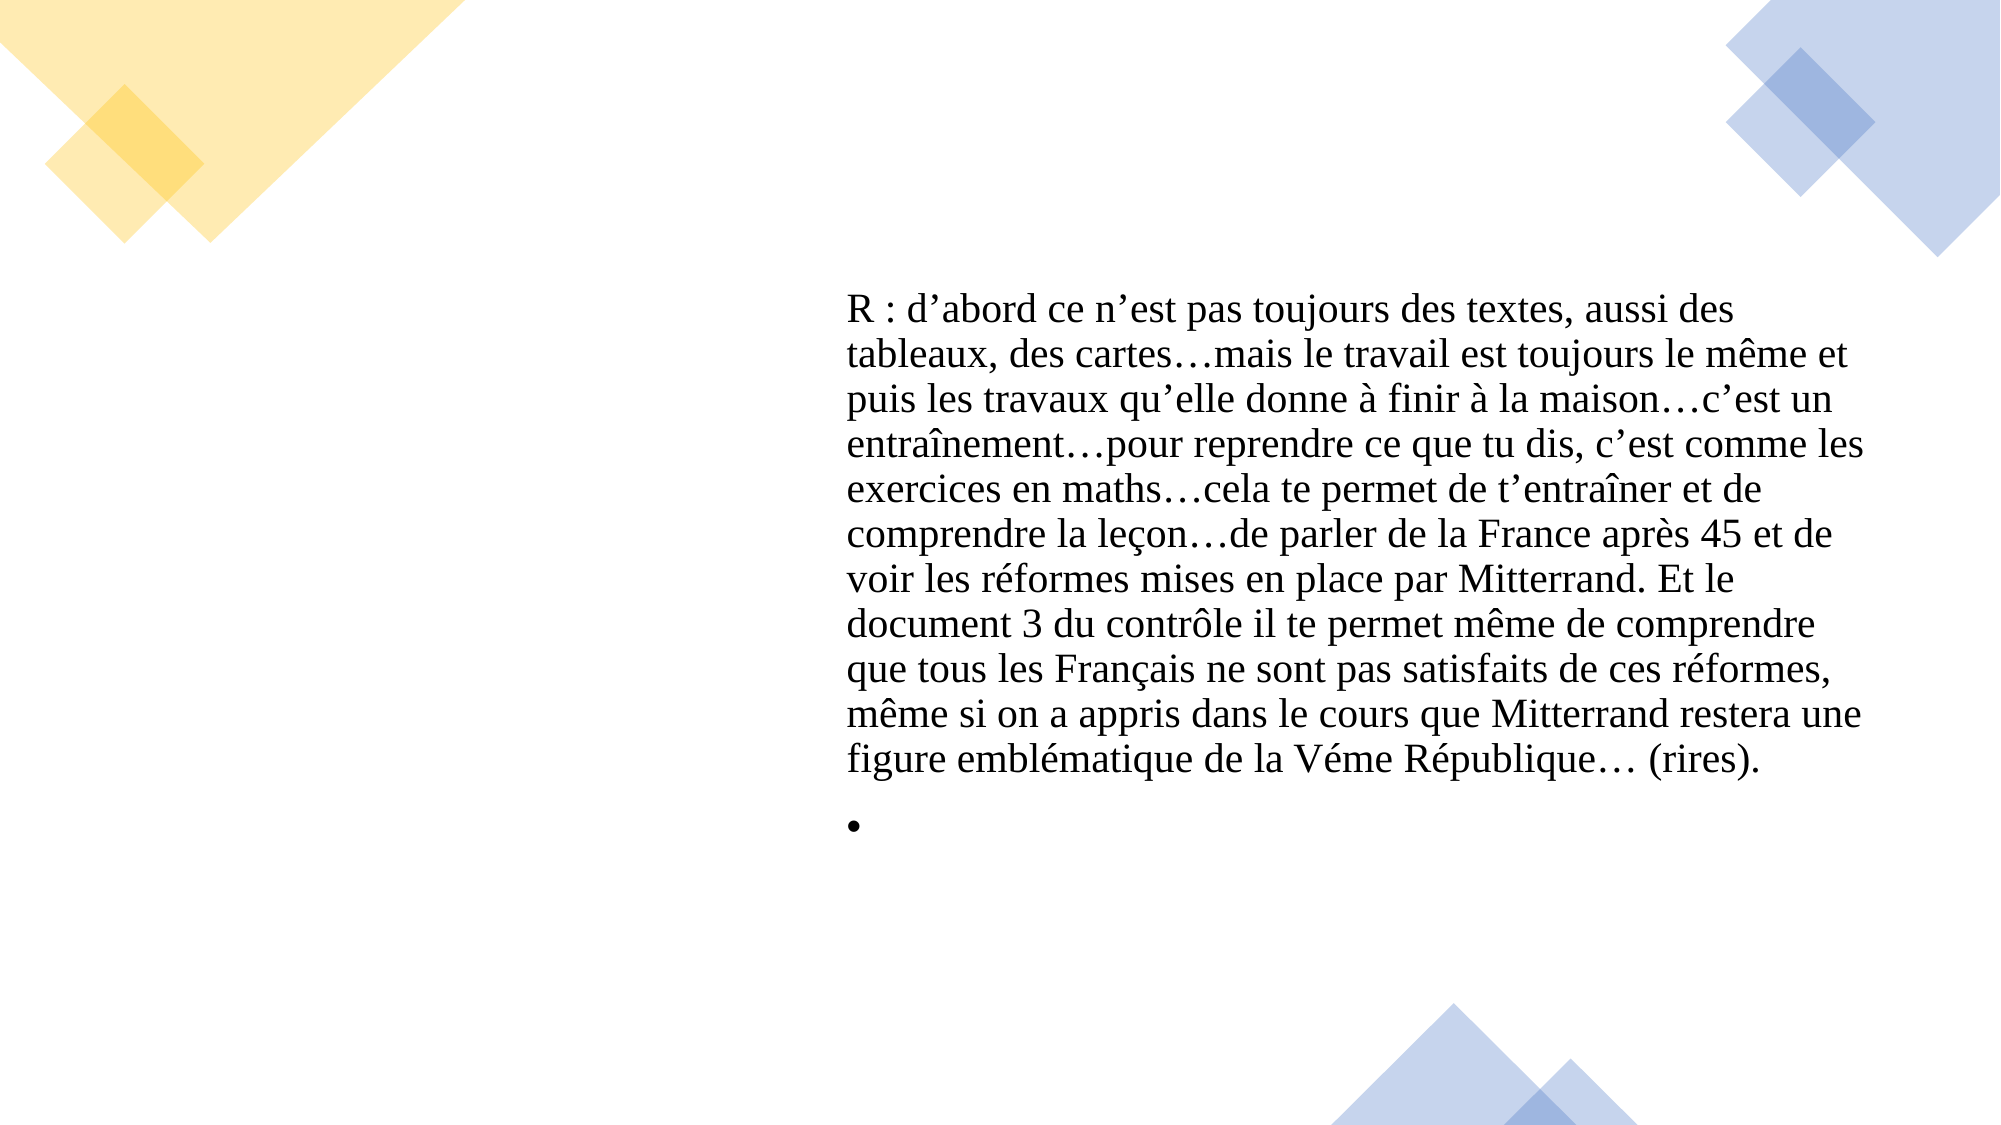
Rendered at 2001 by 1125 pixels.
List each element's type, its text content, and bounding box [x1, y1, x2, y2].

text_box [0, 0, 2000, 1125]
list R : d’abord ce n’est pas toujours des textes, aussi des tableaux, des cartes…mais le travail est toujours le même et puis les travaux qu’elle donne à finir à la maison…c’est un entraînement…pour reprendre ce que tu dis, c’est comme les exercices en maths…cela te permet de t’entraîner et de comprendre la leçon…de parler de la France après 45 et de voir les réformes mises en place par Mitterrand. Et le document 3 du contrôle il te permet même de comprendre que tous les Français ne sont pas satisfaits de ces réformes, même si on a appris dans le cours que Mitterrand restera une figure emblématique de la Véme République… (rires). [831, 278, 1895, 1020]
